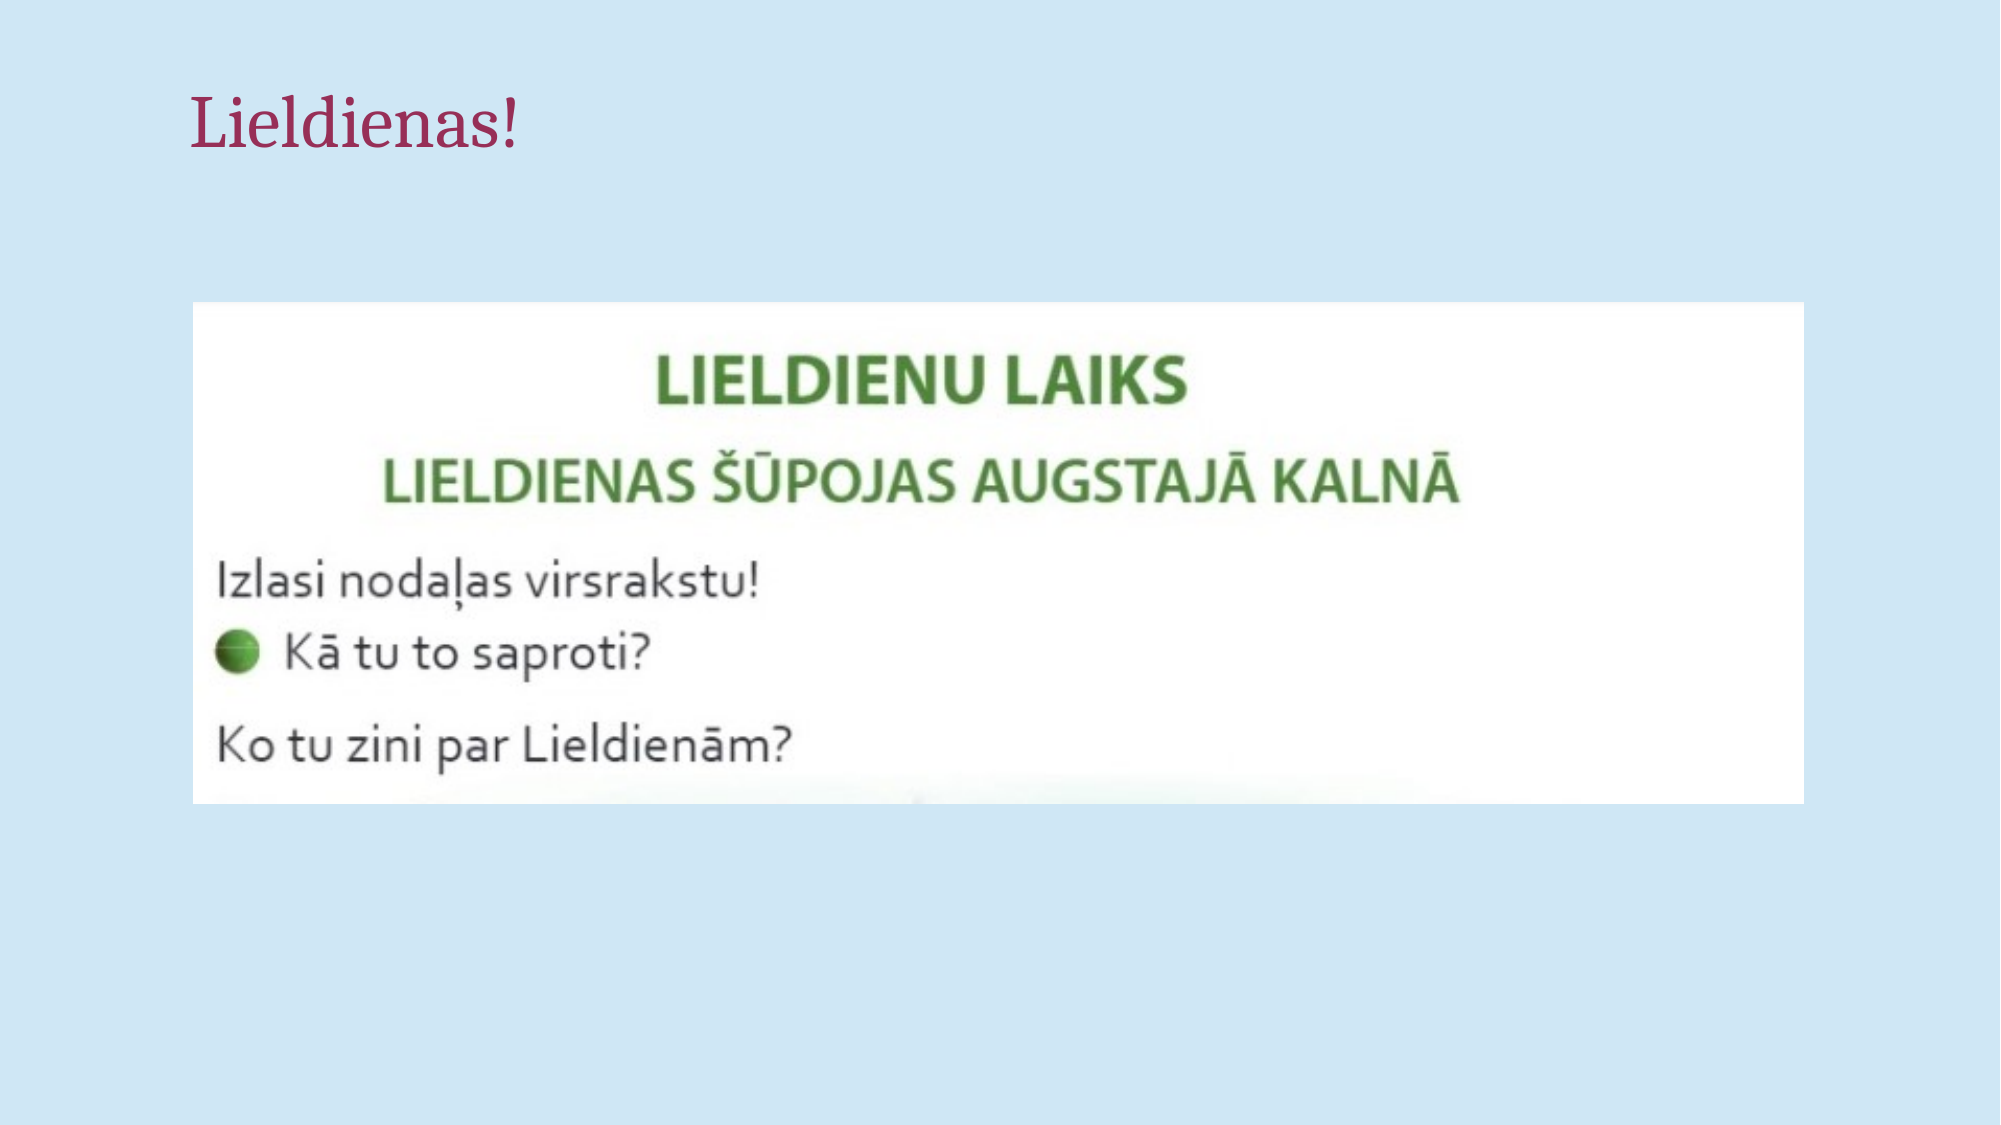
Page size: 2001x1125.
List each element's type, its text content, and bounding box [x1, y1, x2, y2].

title Lieldienas! [174, 75, 1825, 271]
picture [193, 302, 1804, 804]
